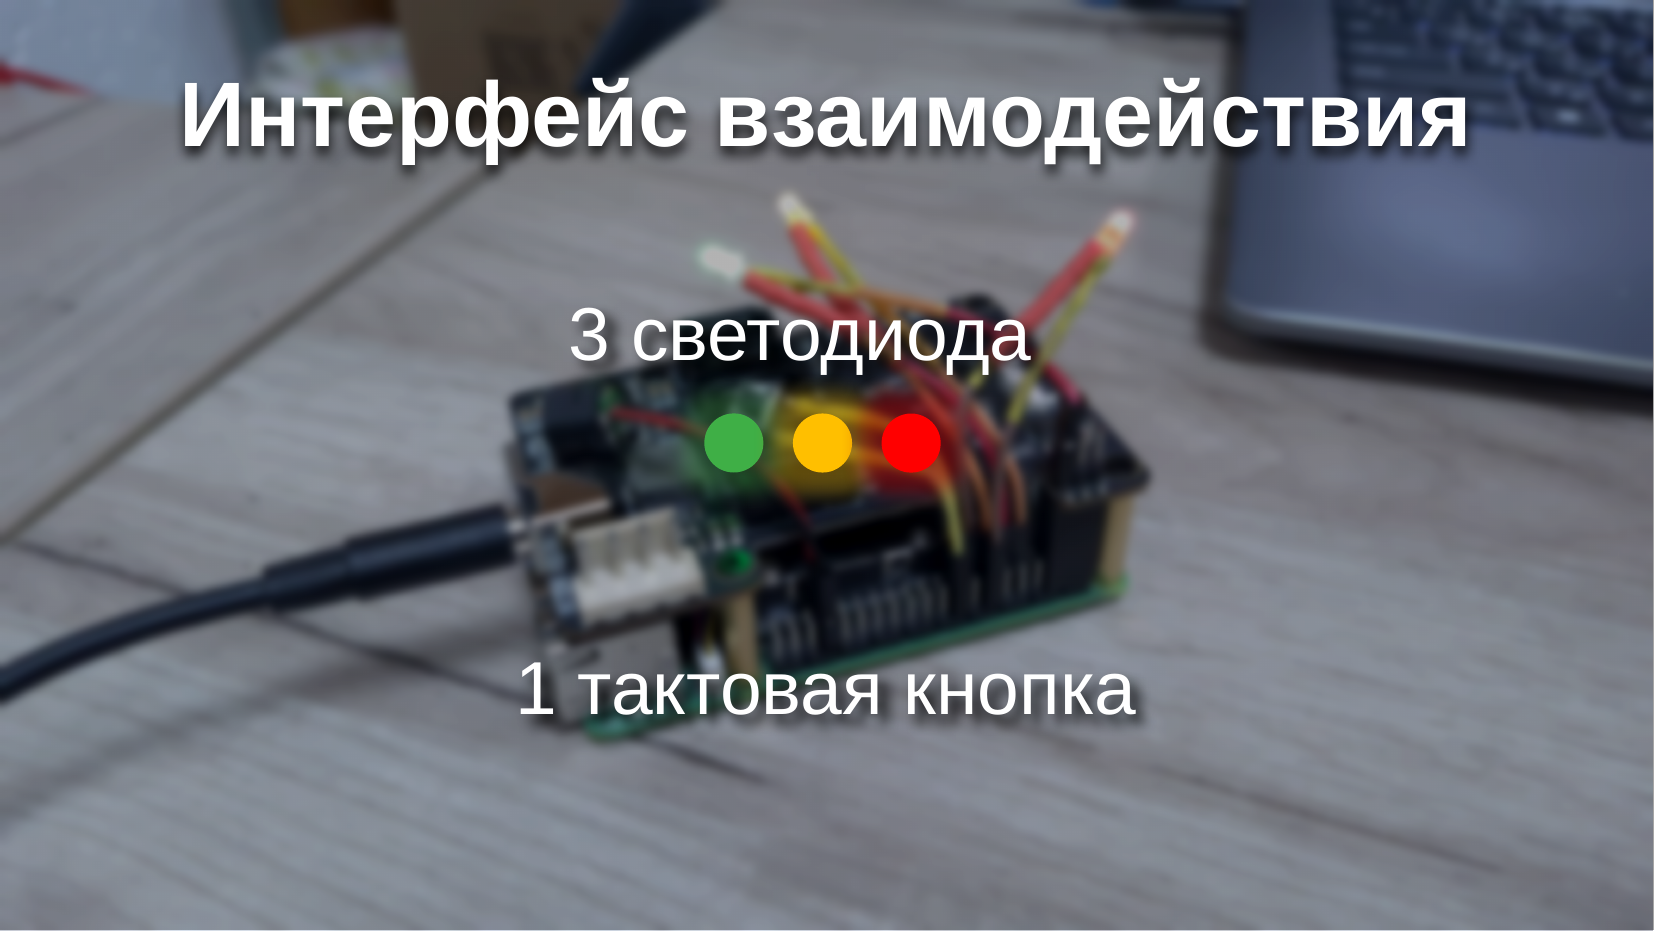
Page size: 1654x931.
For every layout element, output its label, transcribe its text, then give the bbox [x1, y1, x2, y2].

picture [0, 0, 1653, 931]
text_box 3 светодиода [554, 285, 1047, 384]
title Интерфейс взаимодействия [82, 37, 1571, 193]
text_box [881, 413, 941, 473]
text_box 1 тактовая кнопка [500, 639, 1152, 739]
text_box [792, 413, 853, 473]
text_box [704, 413, 764, 473]
